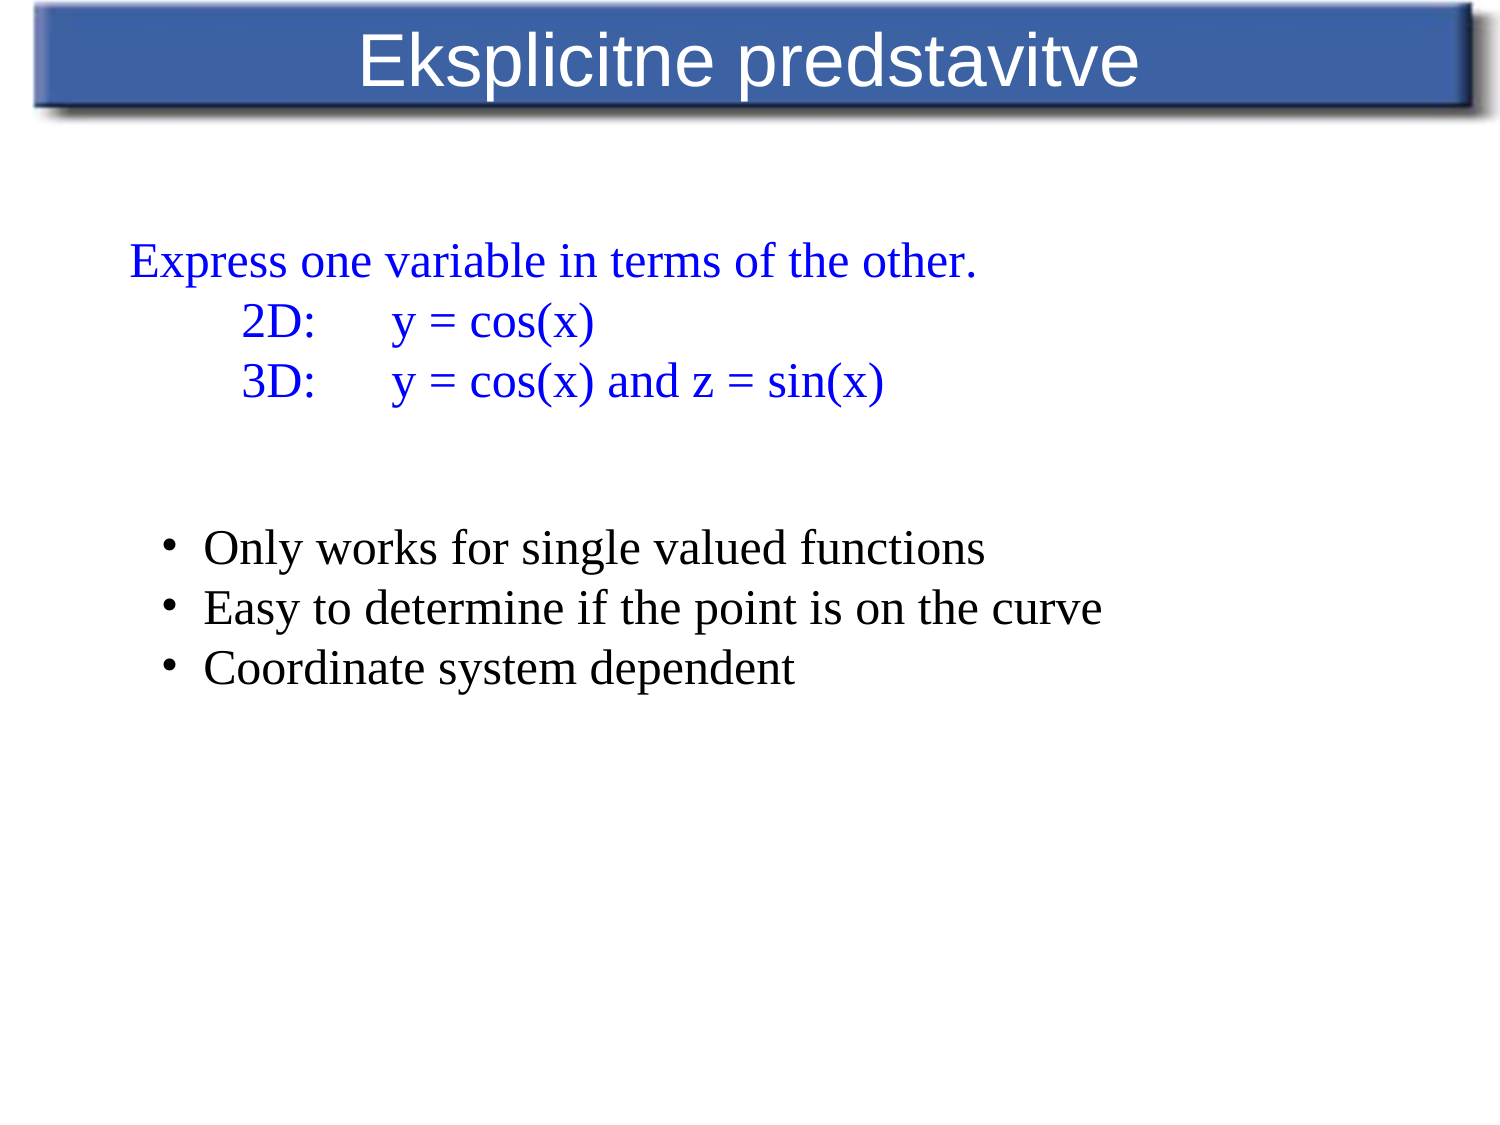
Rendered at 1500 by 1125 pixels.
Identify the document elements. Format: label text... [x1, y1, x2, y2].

text_box Only works for single valued functions Easy to determine if the point is on the curve Coordinate system dependent [146, 506, 1119, 703]
title Eksplicitne predstavitve [112, 0, 1388, 114]
text_box Express one variable in terms of the other. 2D: y = cos(x) 3D: y = cos(x) and z = sin(x) [76, 219, 1390, 416]
picture [32, 0, 1500, 127]
